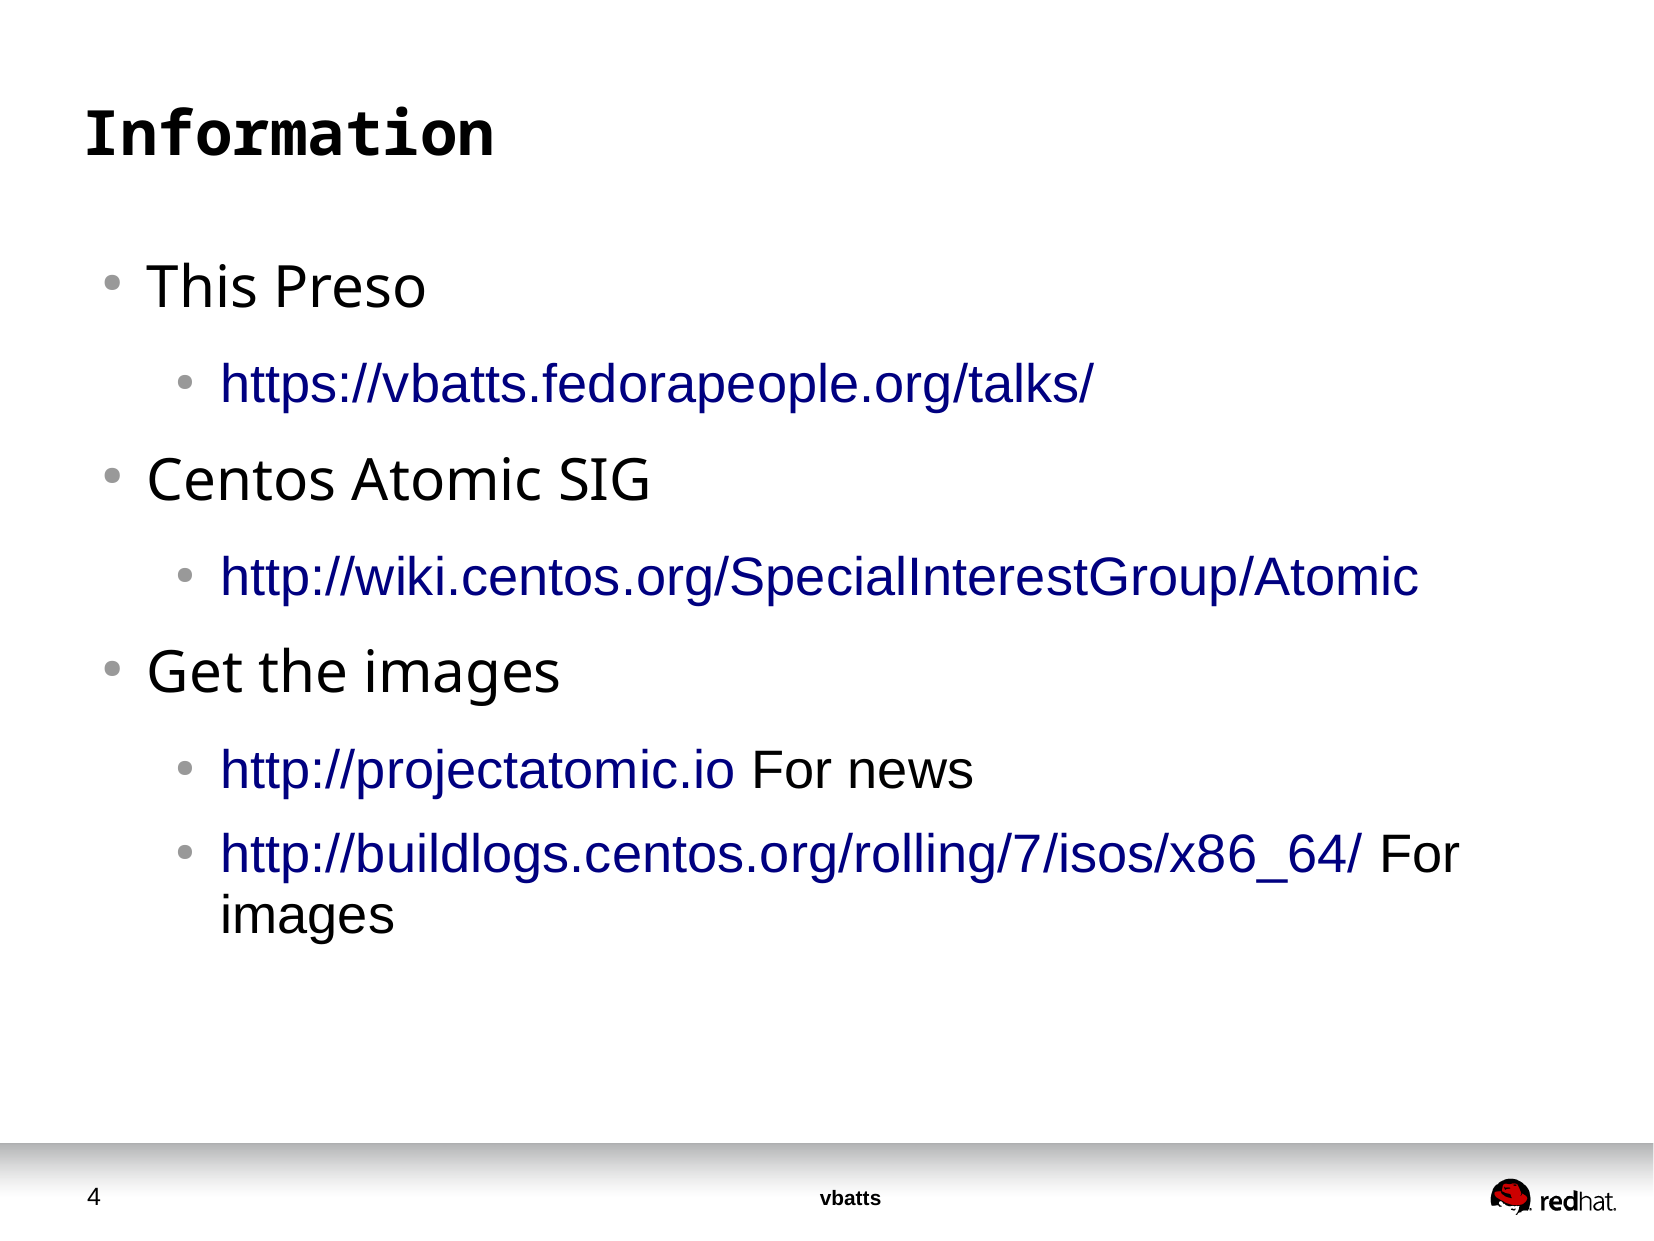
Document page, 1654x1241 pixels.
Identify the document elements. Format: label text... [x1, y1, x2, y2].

list This Preso https://vbatts.fedorapeople.org/talks/ Centos Atomic SIG http://wiki.centos.org/SpecialInterestGroup/Atomic Get the images http://projectatomic.io For news http://buildlogs.centos.org/rolling/7/isos/x86_64/ For images [86, 244, 1576, 1039]
title Information [82, 37, 1571, 226]
picture [0, 1143, 1654, 1241]
